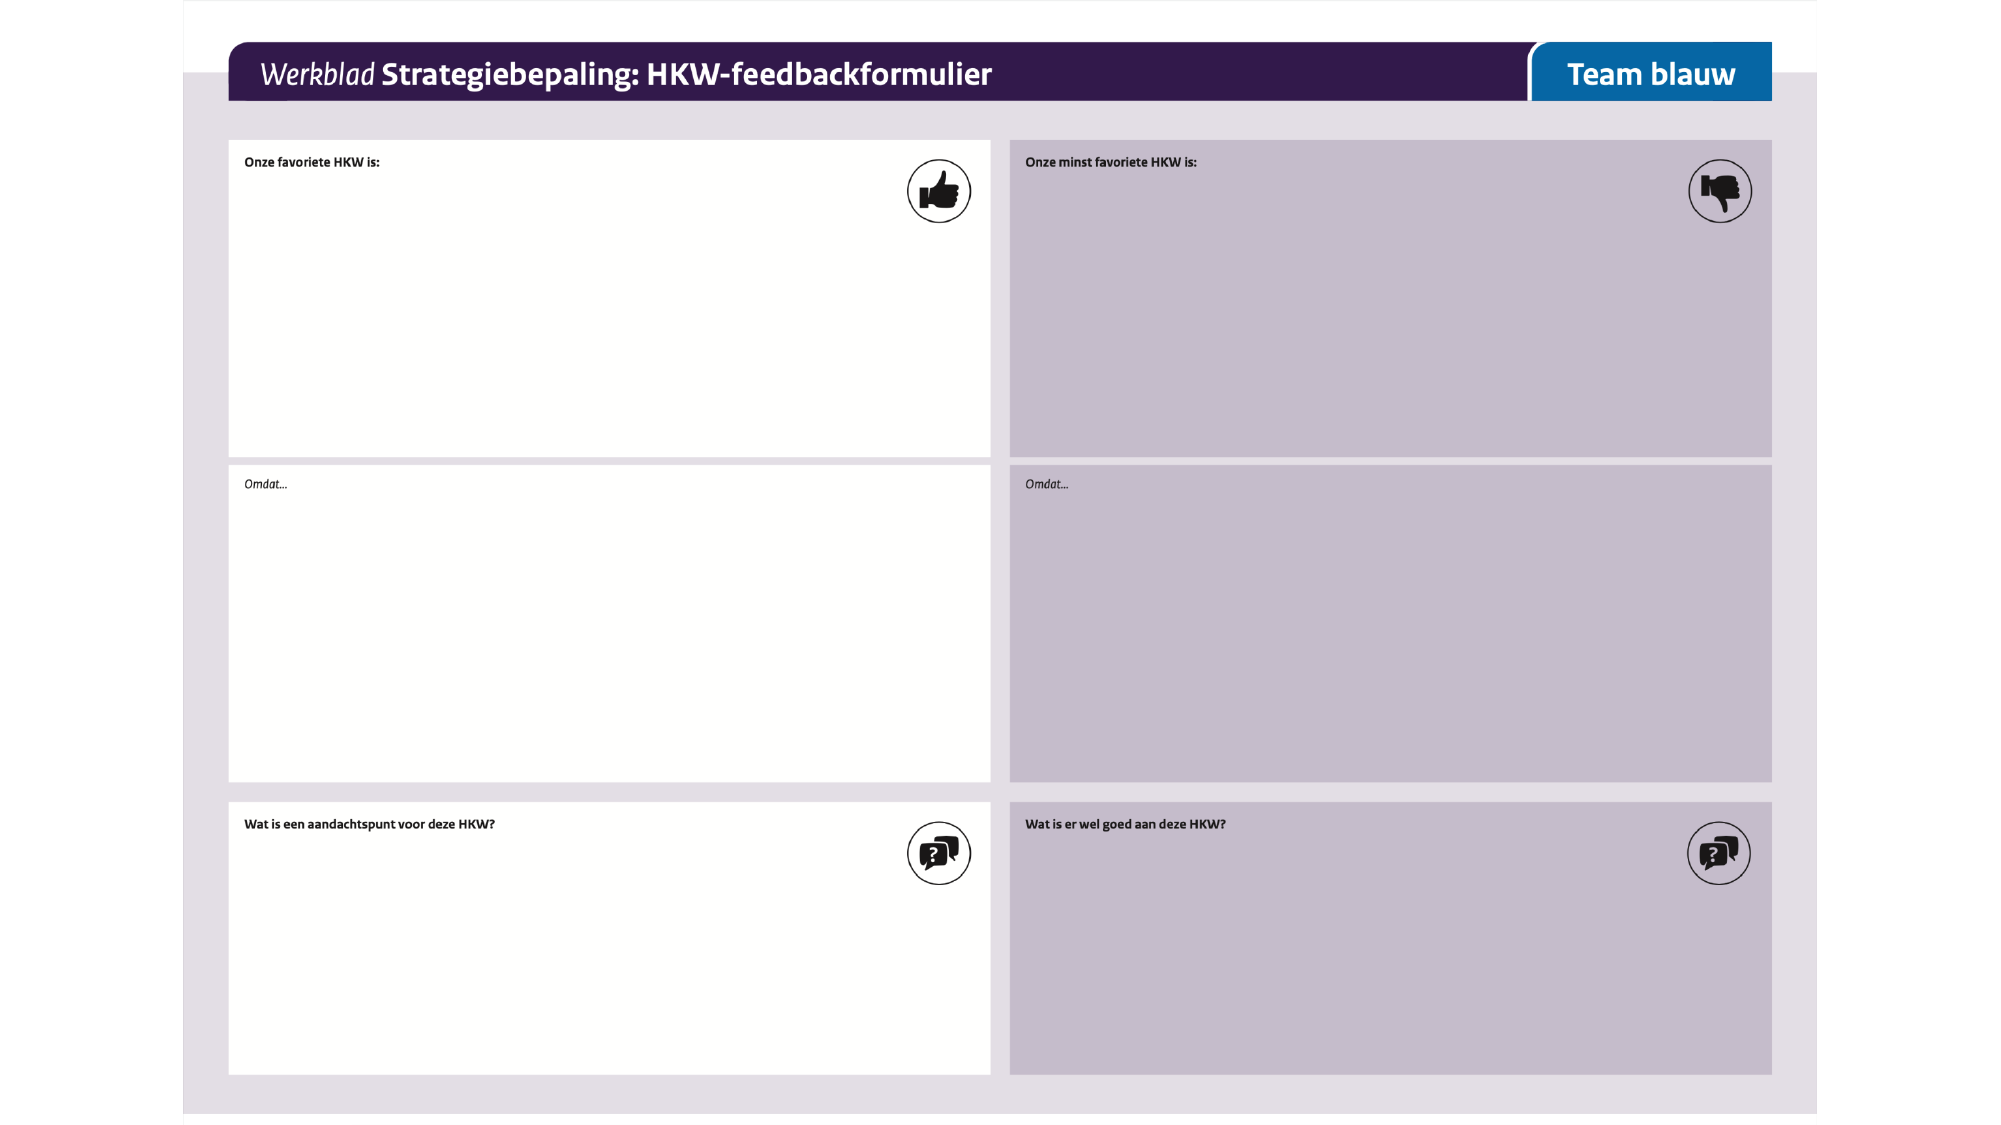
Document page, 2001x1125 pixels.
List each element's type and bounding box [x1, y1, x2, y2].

picture [183, 0, 1817, 1125]
